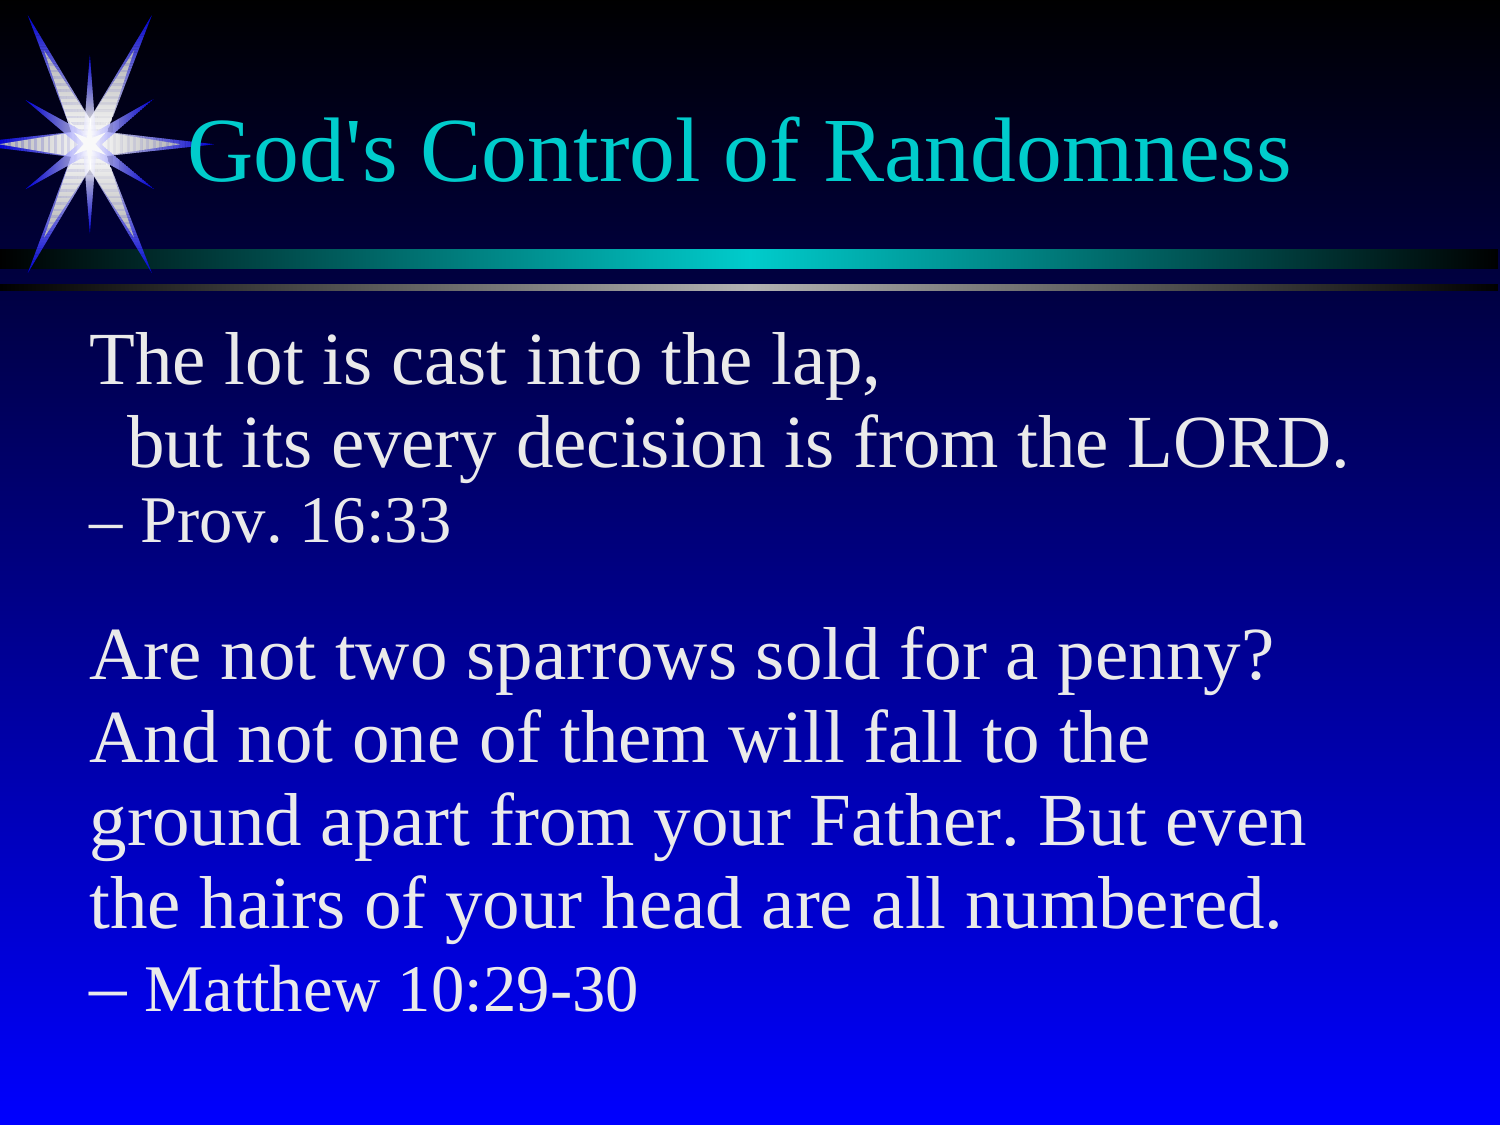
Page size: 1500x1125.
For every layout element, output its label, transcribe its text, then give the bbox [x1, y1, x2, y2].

title God's Control of Randomness [187, 56, 1463, 244]
text_box The lot is cast into the lap, but its every decision is from the LORD. – Prov. 16:33 [75, 310, 1426, 565]
text_box Are not two sparrows sold for a penny? And not one of them will fall to the ground apart from your Father. But even the hairs of your head are all numbered. – Matthew 10:29-30 [75, 605, 1351, 1083]
